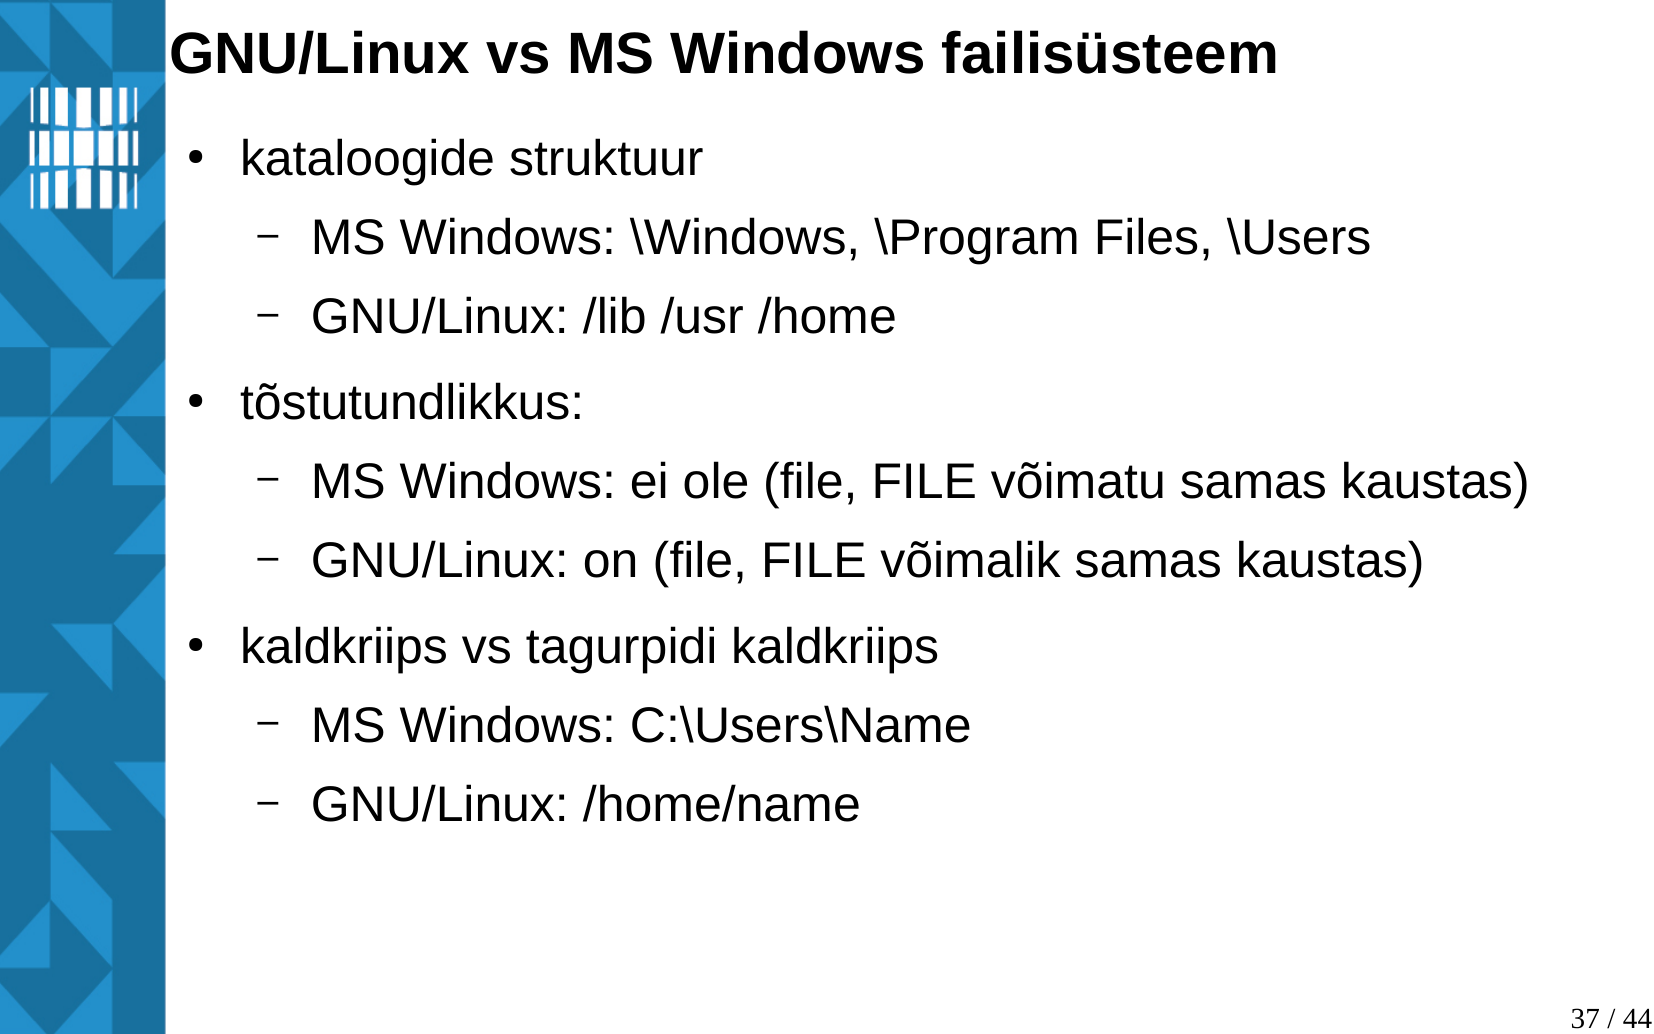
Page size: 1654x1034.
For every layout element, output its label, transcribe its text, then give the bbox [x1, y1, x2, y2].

title GNU/Linux vs MS Windows failisüsteem [169, 11, 1571, 95]
list kataloogide struktuur MS Windows: \Windows, \Program Files, \Users GNU/Linux: /lib /usr /home tõstutundlikkus: MS Windows: ei ole (file, FILE võimatu samas kaustas) GNU/Linux: on (file, FILE võimalik samas kaustas) kaldkriips vs tagurpidi kaldkriips MS Windows: C:\Users\Name GNU/Linux: /home/name [169, 129, 1630, 997]
